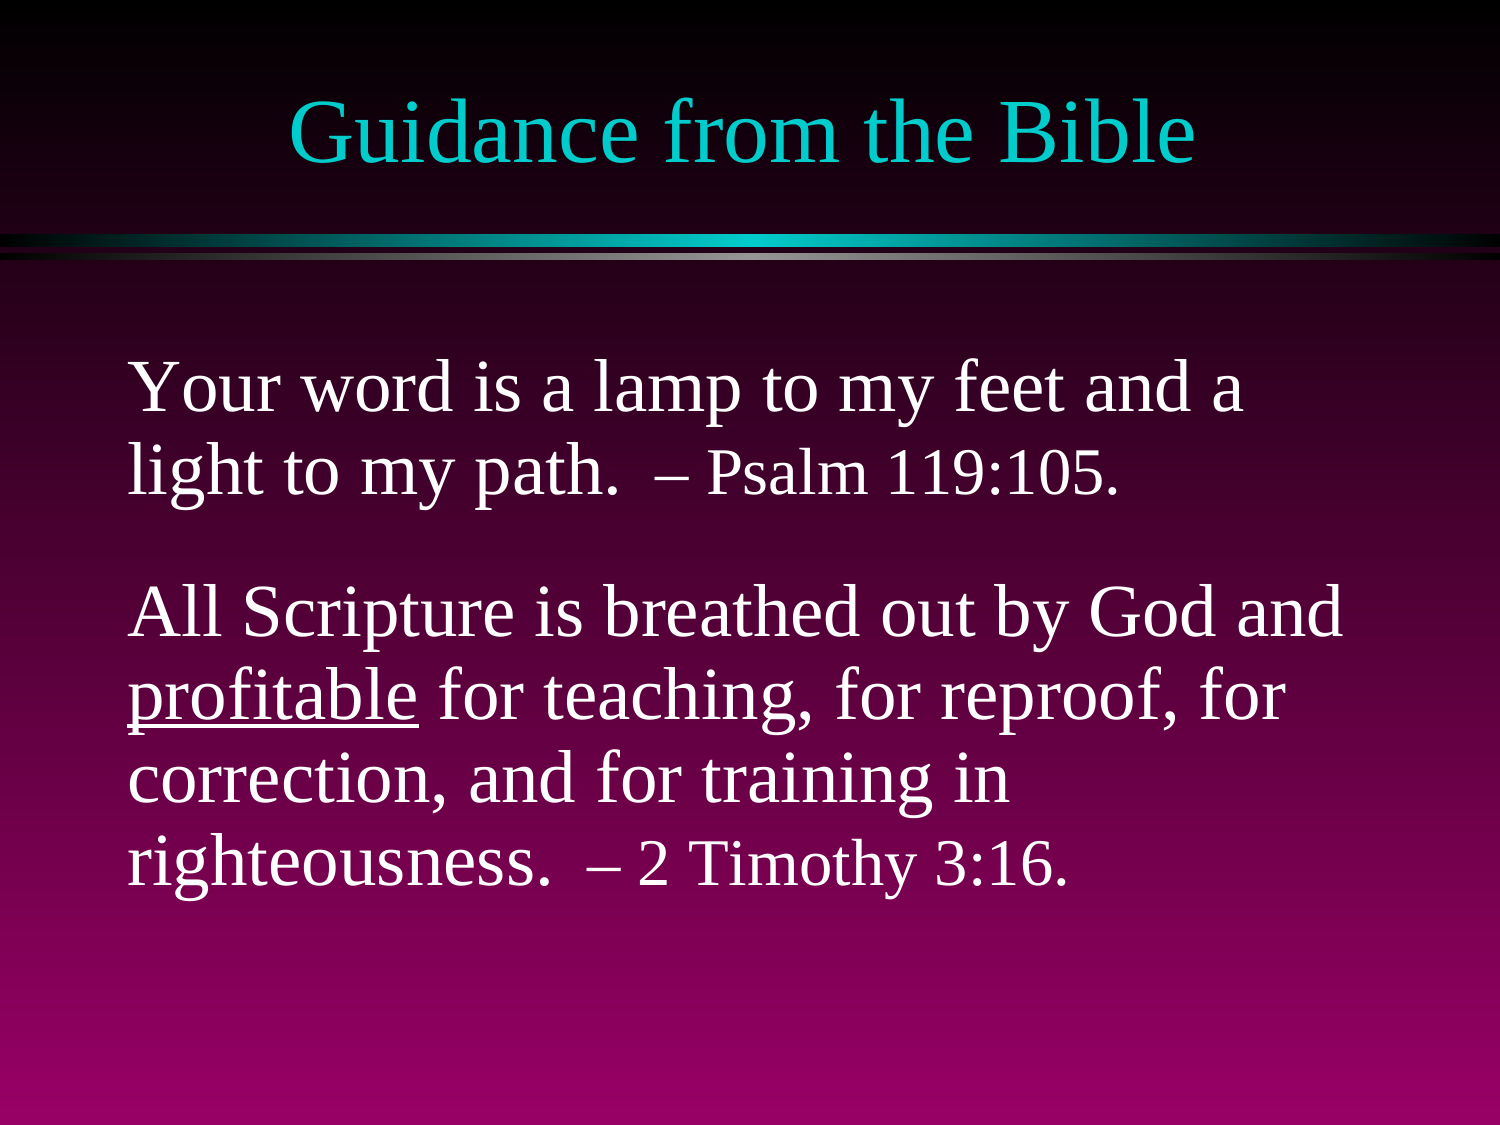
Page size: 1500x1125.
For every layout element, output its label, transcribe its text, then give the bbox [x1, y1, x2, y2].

title Guidance from the Bible [99, 37, 1388, 225]
text_box All Scripture is breathed out by God and profitable for teaching, for reproof, for correction, and for training in righteousness. – 2 Timothy 3:16. [112, 562, 1388, 910]
text_box Your word is a lamp to my feet and a light to my path. – Psalm 119:105. [112, 337, 1388, 519]
